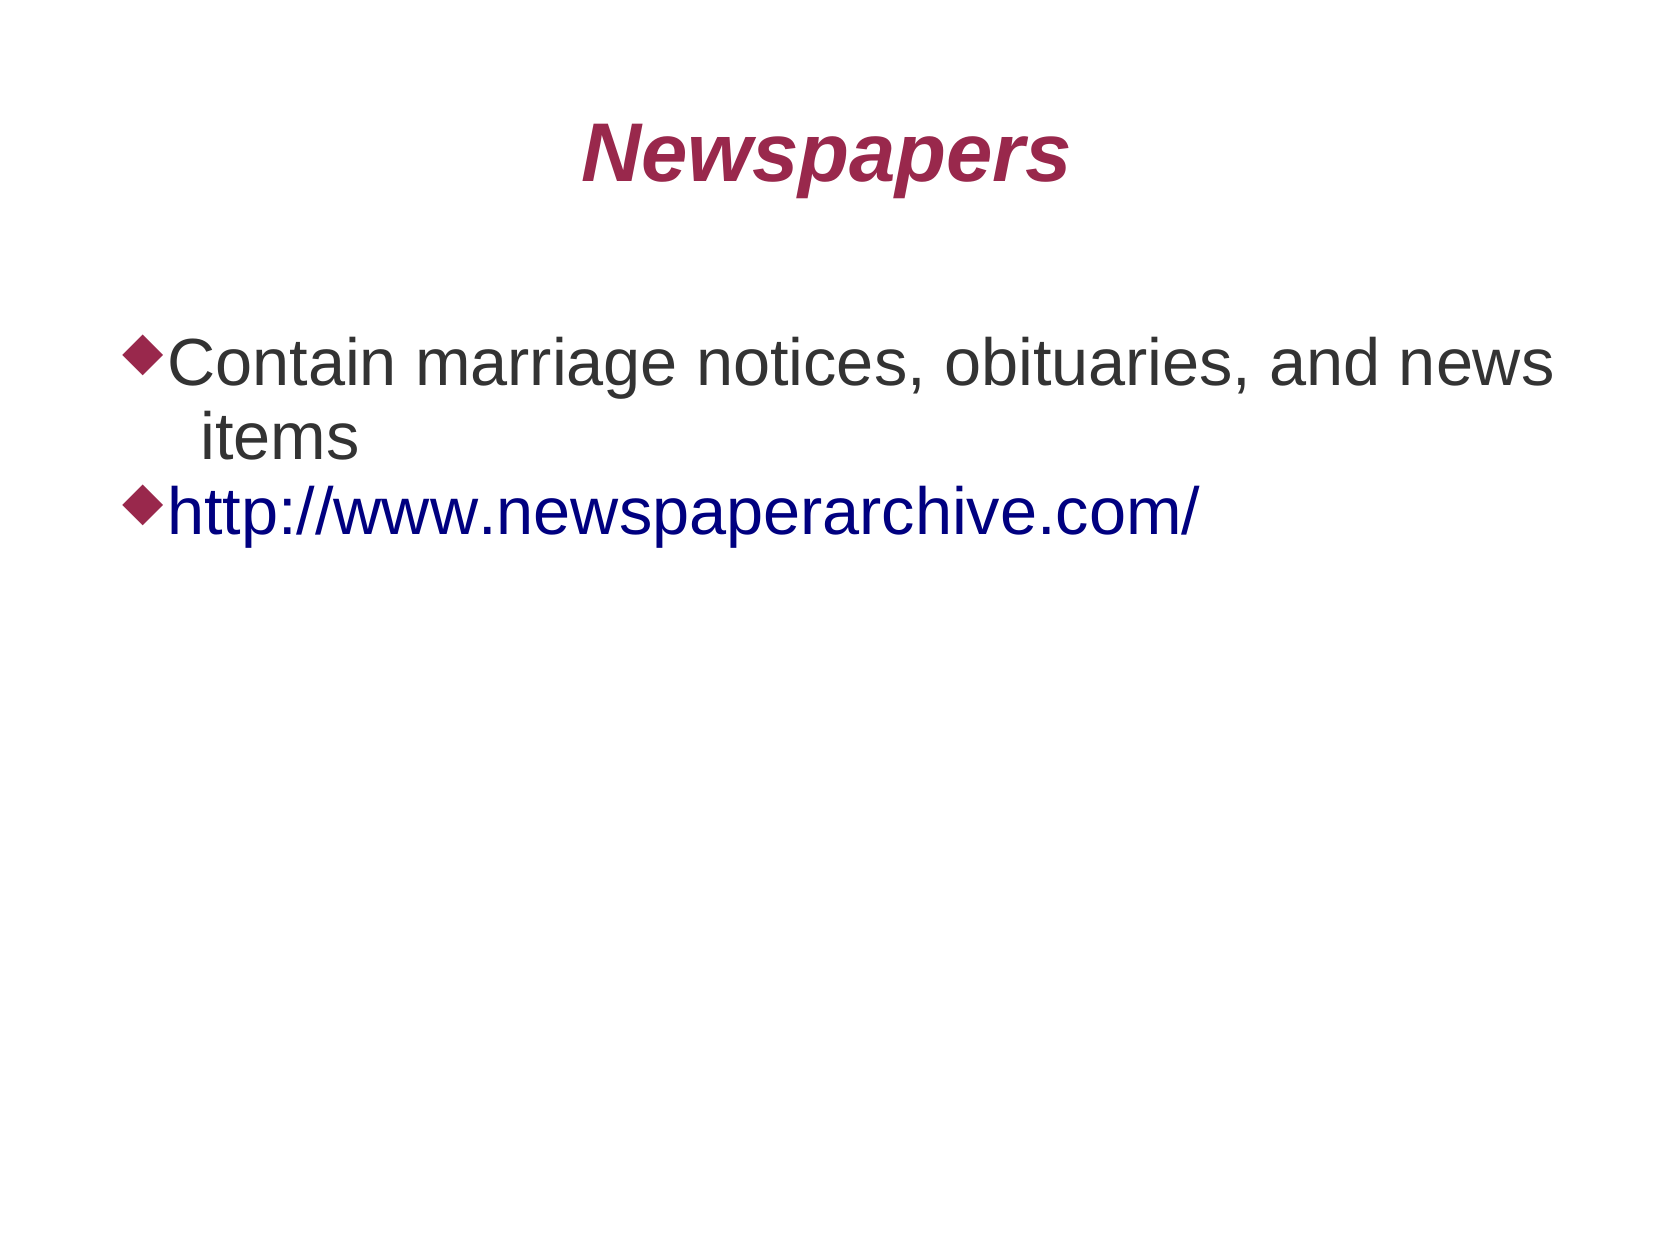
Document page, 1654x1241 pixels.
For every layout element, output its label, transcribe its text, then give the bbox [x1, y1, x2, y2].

title Newspapers [82, 56, 1571, 250]
list Contain marriage notices, obituaries, and news items http://www.newspaperarchive.com/ [118, 324, 1571, 990]
